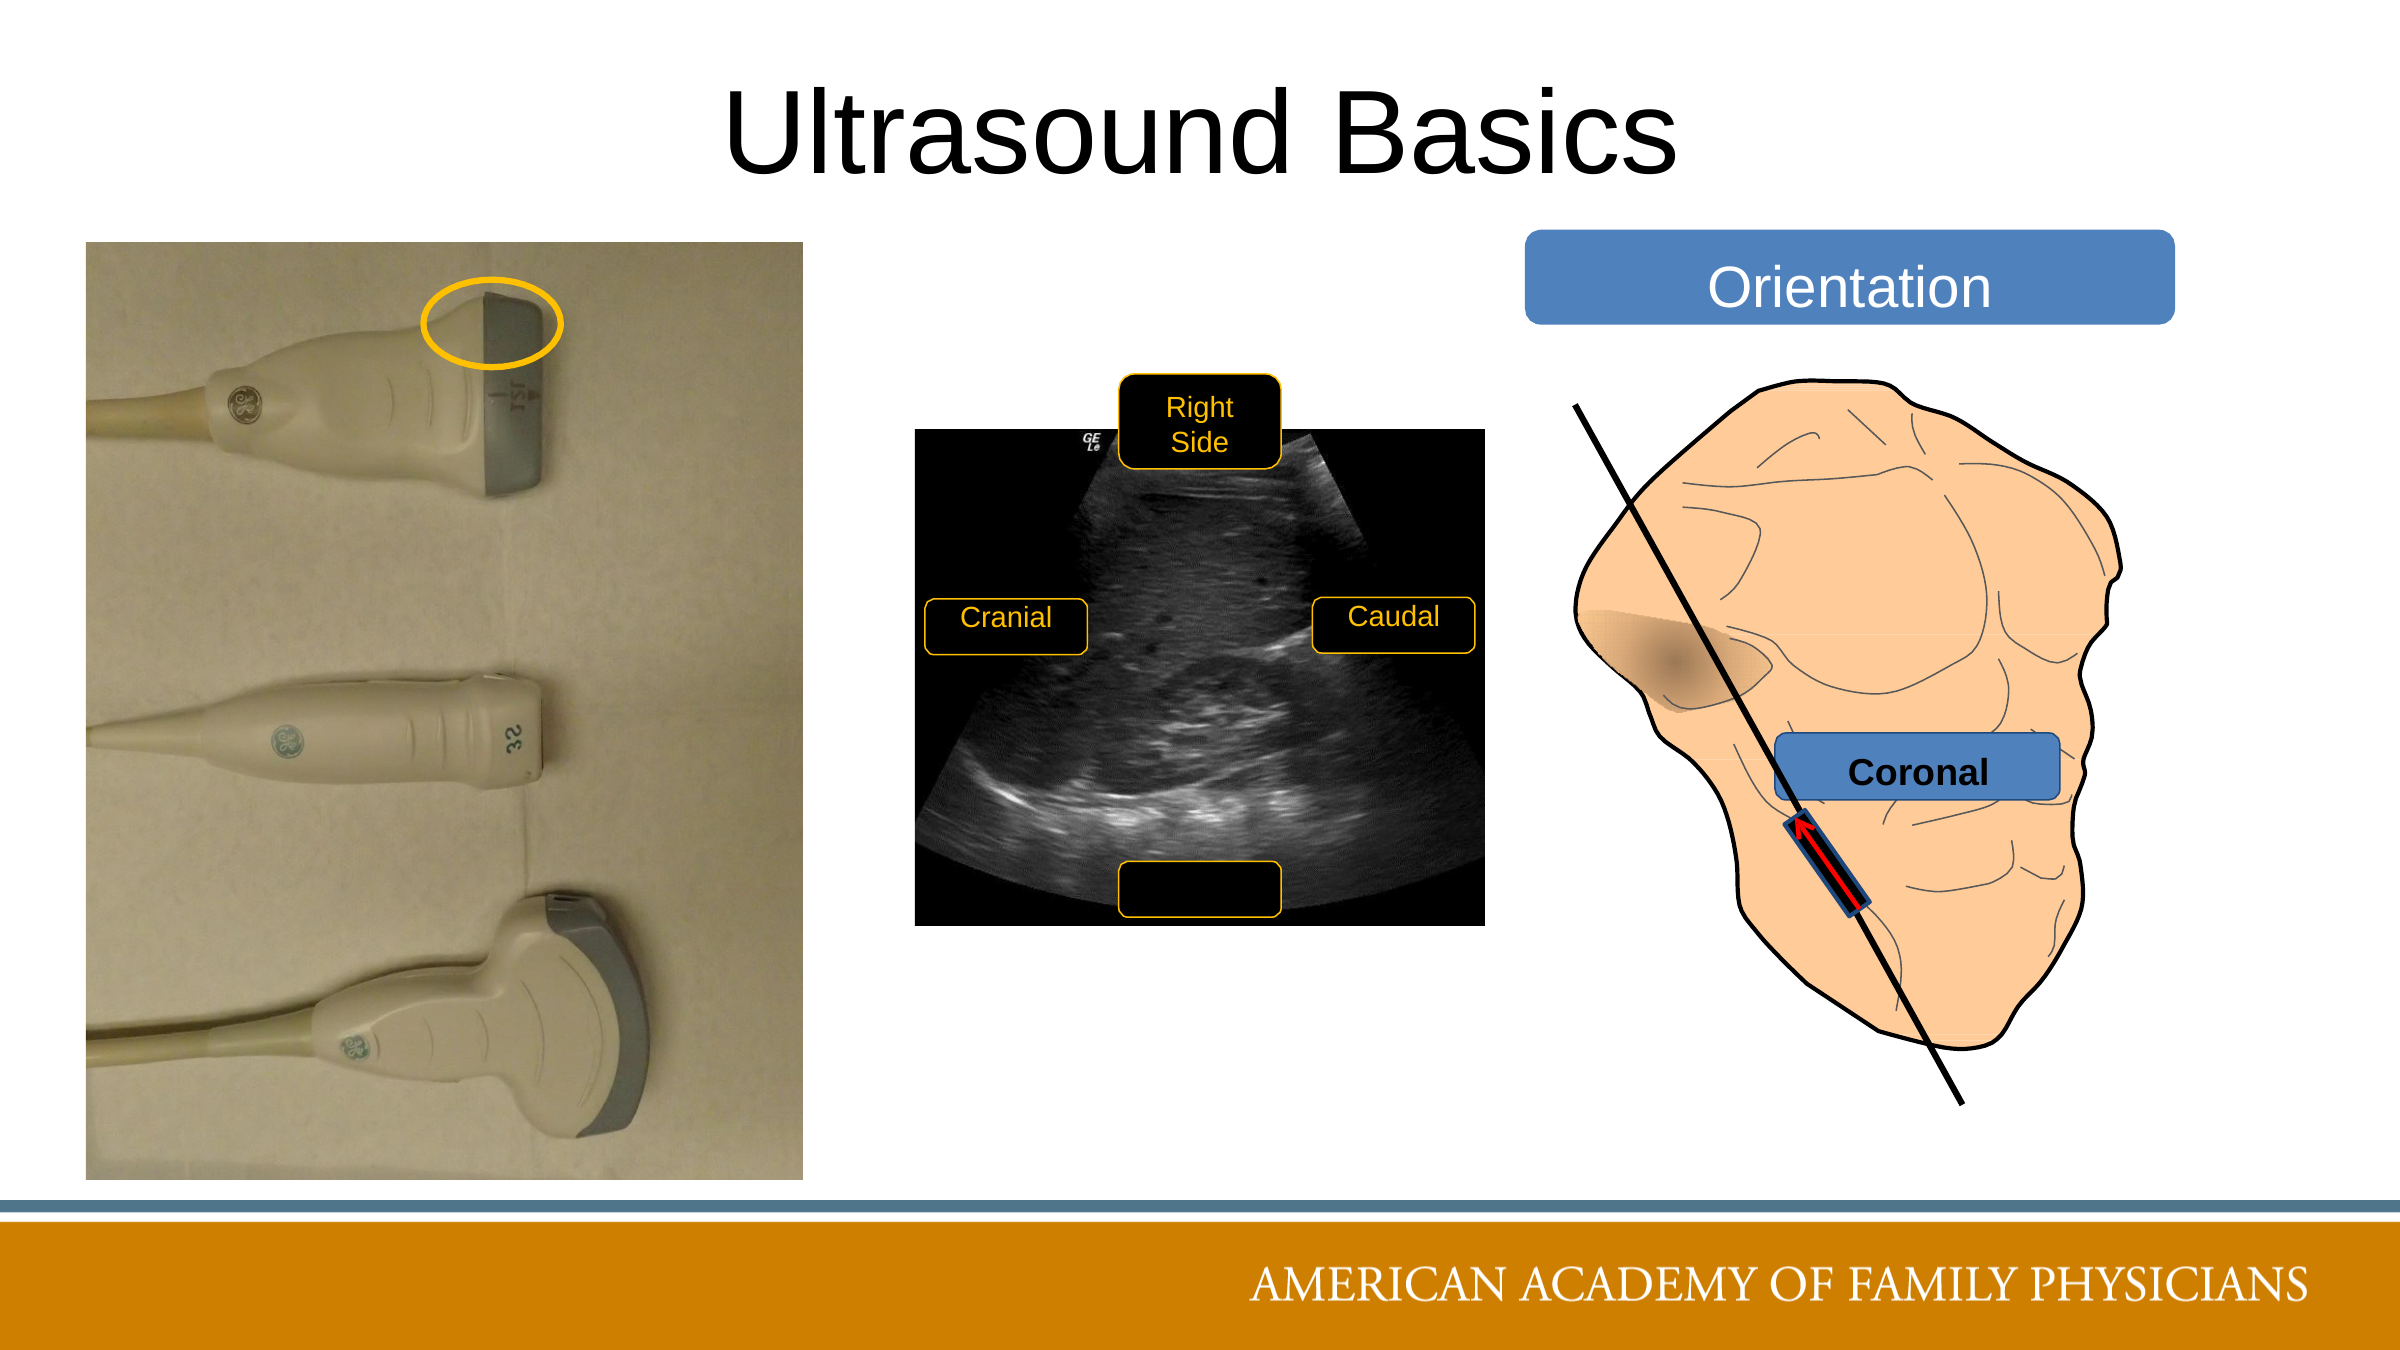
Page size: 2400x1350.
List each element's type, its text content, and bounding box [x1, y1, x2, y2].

text_box Caudal [1321, 597, 1475, 633]
text_box [1634, 383, 2118, 803]
text_box Ultrasound Basics [718, 54, 1681, 340]
text_box [1577, 511, 1760, 747]
text_box [1120, 375, 1280, 468]
text_box [1524, 229, 2176, 325]
text_box Right Side [1163, 388, 1237, 459]
text_box [85, 242, 803, 1180]
text_box Coronal Midline [1122, 747, 1991, 915]
text_box [1120, 863, 1280, 916]
picture [0, 1200, 2400, 1350]
text_box [1776, 734, 2059, 799]
text_box [1878, 798, 2080, 1046]
text_box [1747, 915, 1922, 1040]
text_box [914, 429, 1485, 926]
text_box Orientation [1705, 249, 1995, 320]
text_box Cranial [933, 598, 1088, 634]
text_box [1862, 915, 1900, 981]
